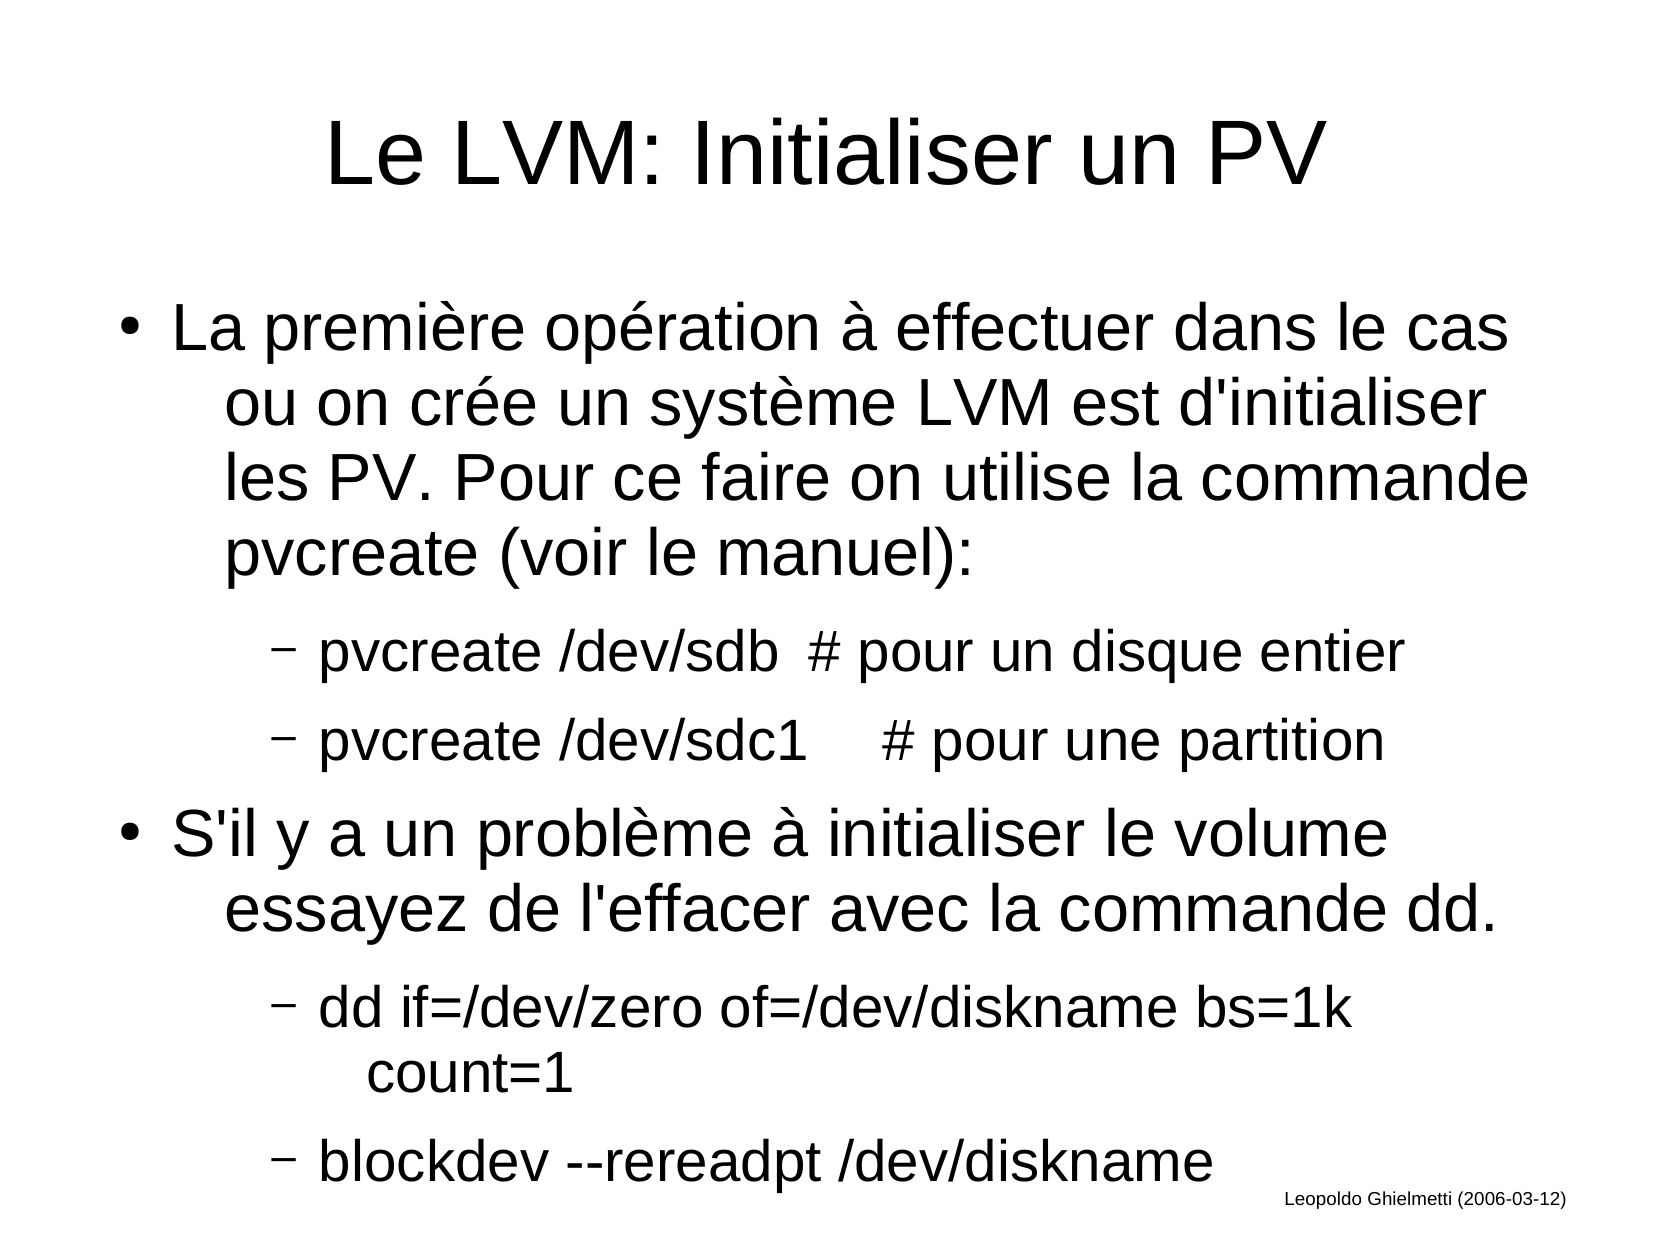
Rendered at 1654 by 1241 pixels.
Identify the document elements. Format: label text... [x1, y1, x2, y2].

list La première opération à effectuer dans le cas ou on crée un système LVM est d'initialiser les PV. Pour ce faire on utilise la commande pvcreate (voir le manuel): pvcreate /dev/sdb # pour un disque entier pvcreate /dev/sdc1 # pour une partition S'il y a un problème à initialiser le volume essayez de l'effacer avec la commande dd. dd if=/dev/zero of=/dev/diskname bs=1k count=1 blockdev --rereadpt /dev/diskname [82, 290, 1571, 1129]
title Le LVM: Initialiser un PV [82, 49, 1571, 257]
text_box Leopoldo Ghielmetti (2006-03-12) [1269, 1181, 1595, 1217]
